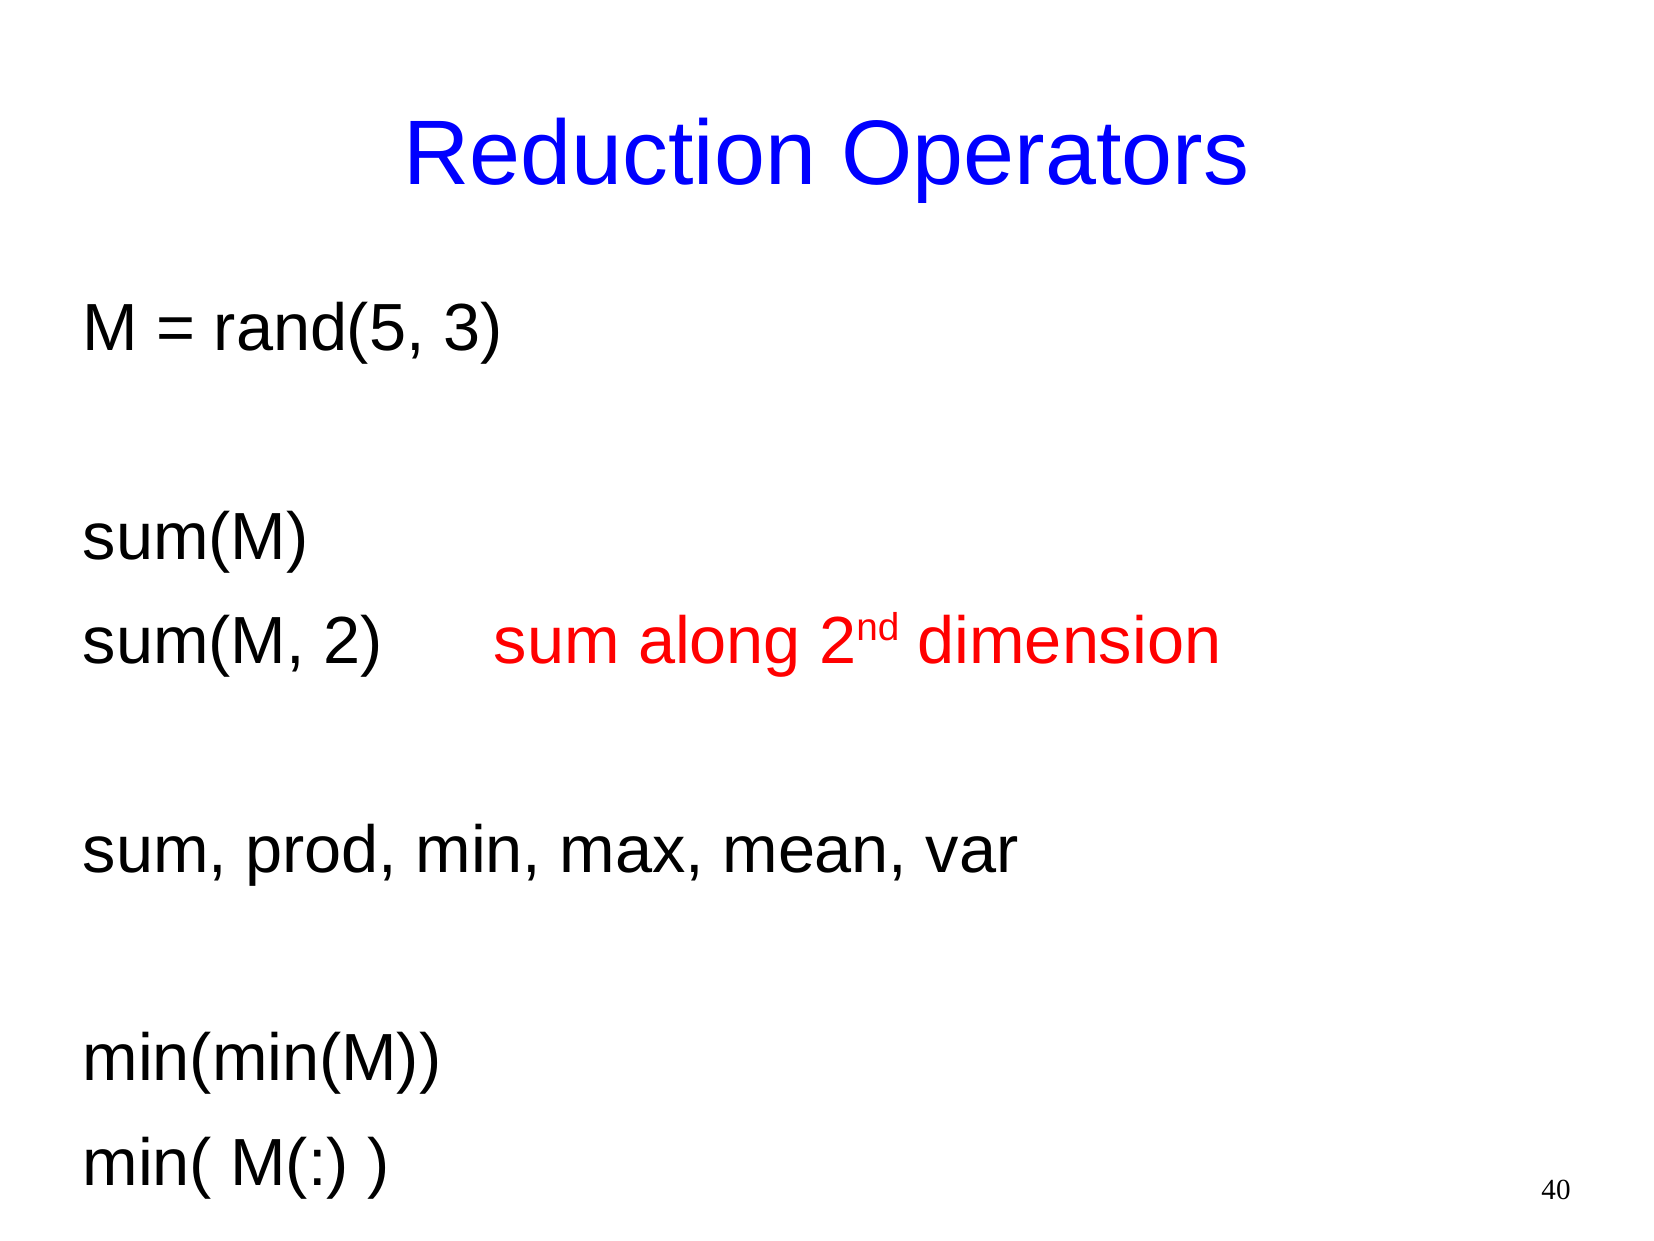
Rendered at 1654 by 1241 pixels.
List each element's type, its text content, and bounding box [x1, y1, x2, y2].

title Reduction Operators [82, 56, 1571, 250]
list M = rand(5, 3) sum(M) sum(M, 2) sum along 2nd dimension sum, prod, min, max, mean, var min(min(M)) min( M(:) ) [82, 290, 1571, 1202]
